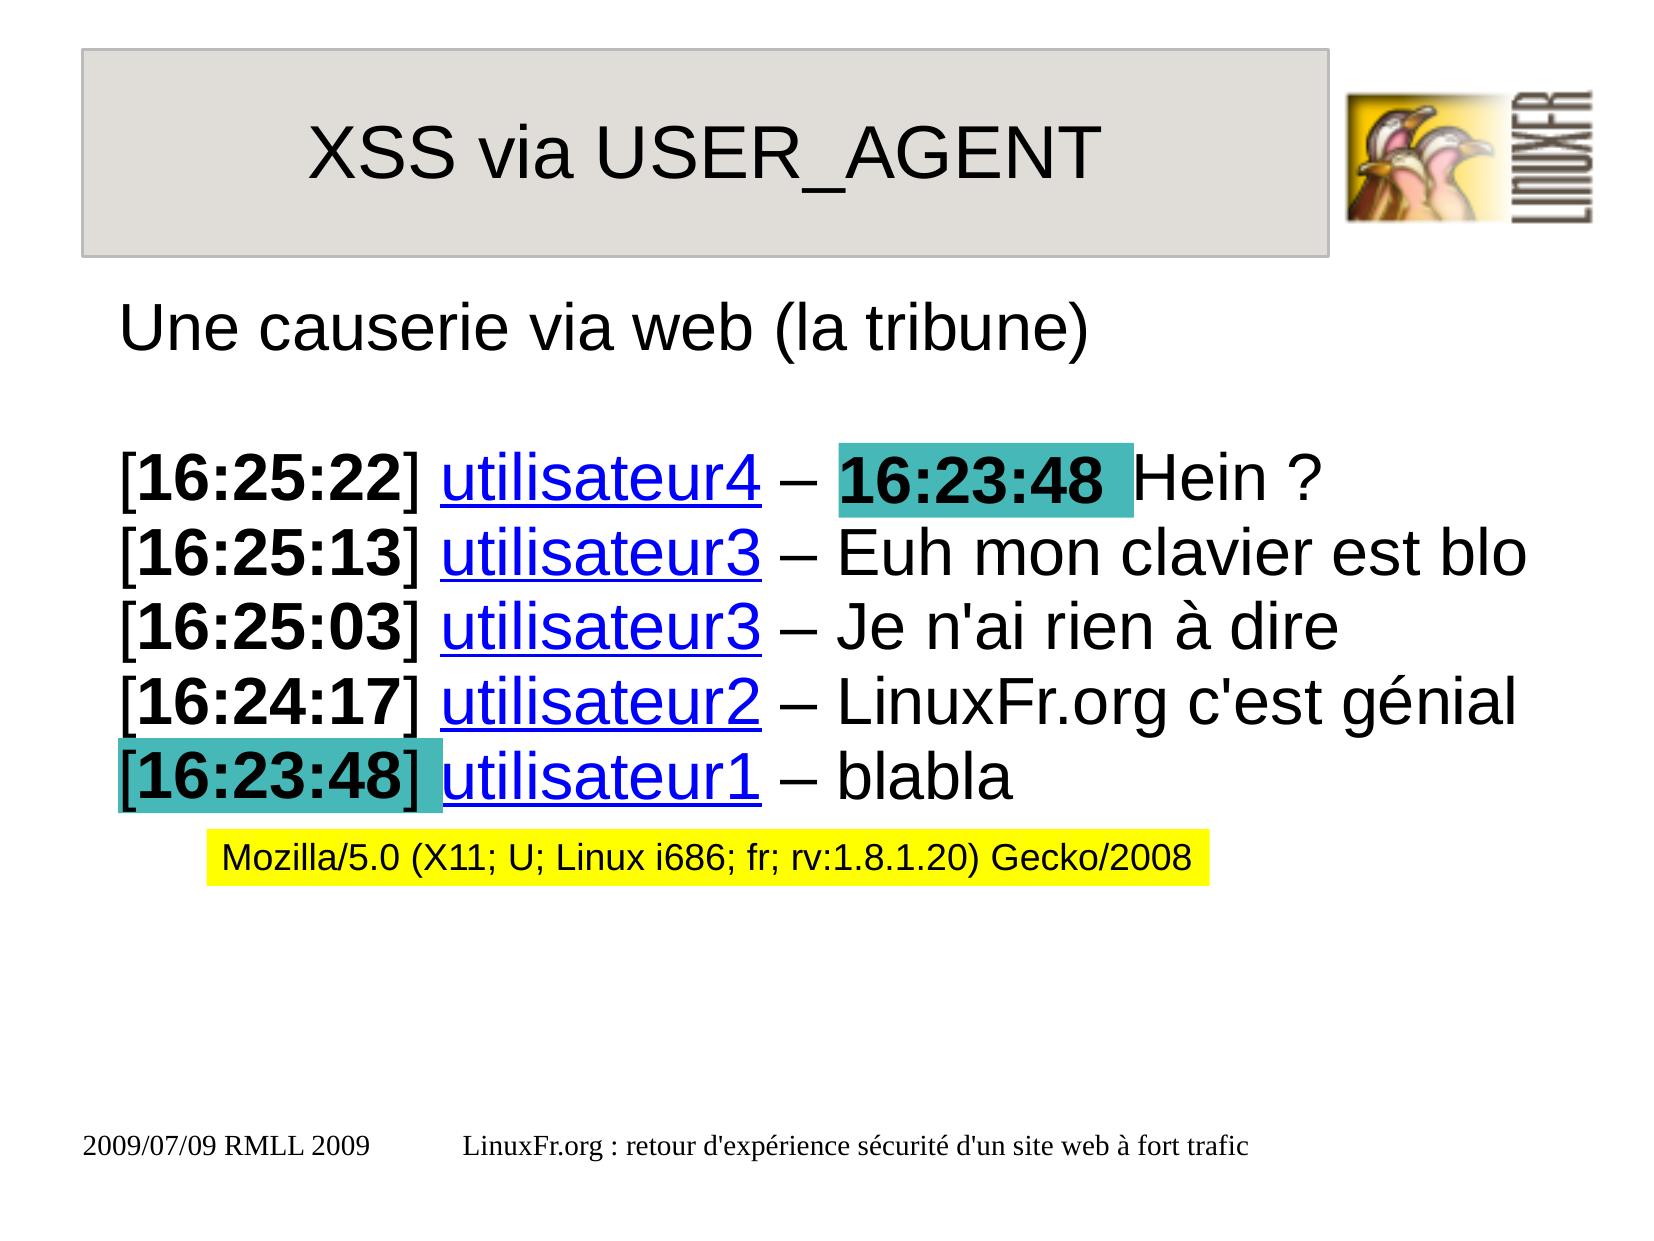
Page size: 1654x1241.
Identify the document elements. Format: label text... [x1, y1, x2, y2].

subtitle Une causerie via web (la tribune) [16:25:22] utilisateur4 – Hein ? [16:25:13] utilisateur3 – Euh mon clavier est blo [16:25:03] utilisateur3 – Je n'ai rien à dire [16:24:17] utilisateur2 – LinuxFr.org c'est génial [16:23:48] utilisateur1 – blabla [82, 290, 1625, 1094]
text_box 16:23:48 [838, 442, 1134, 518]
text_box [16:23:48] [118, 738, 443, 814]
picture [1341, 88, 1601, 229]
text_box Mozilla/5.0 (X11; U; Linux i686; fr; rv:1.8.1.20) Gecko/2008 [206, 829, 1210, 886]
title XSS via USER_AGENT [82, 49, 1329, 257]
